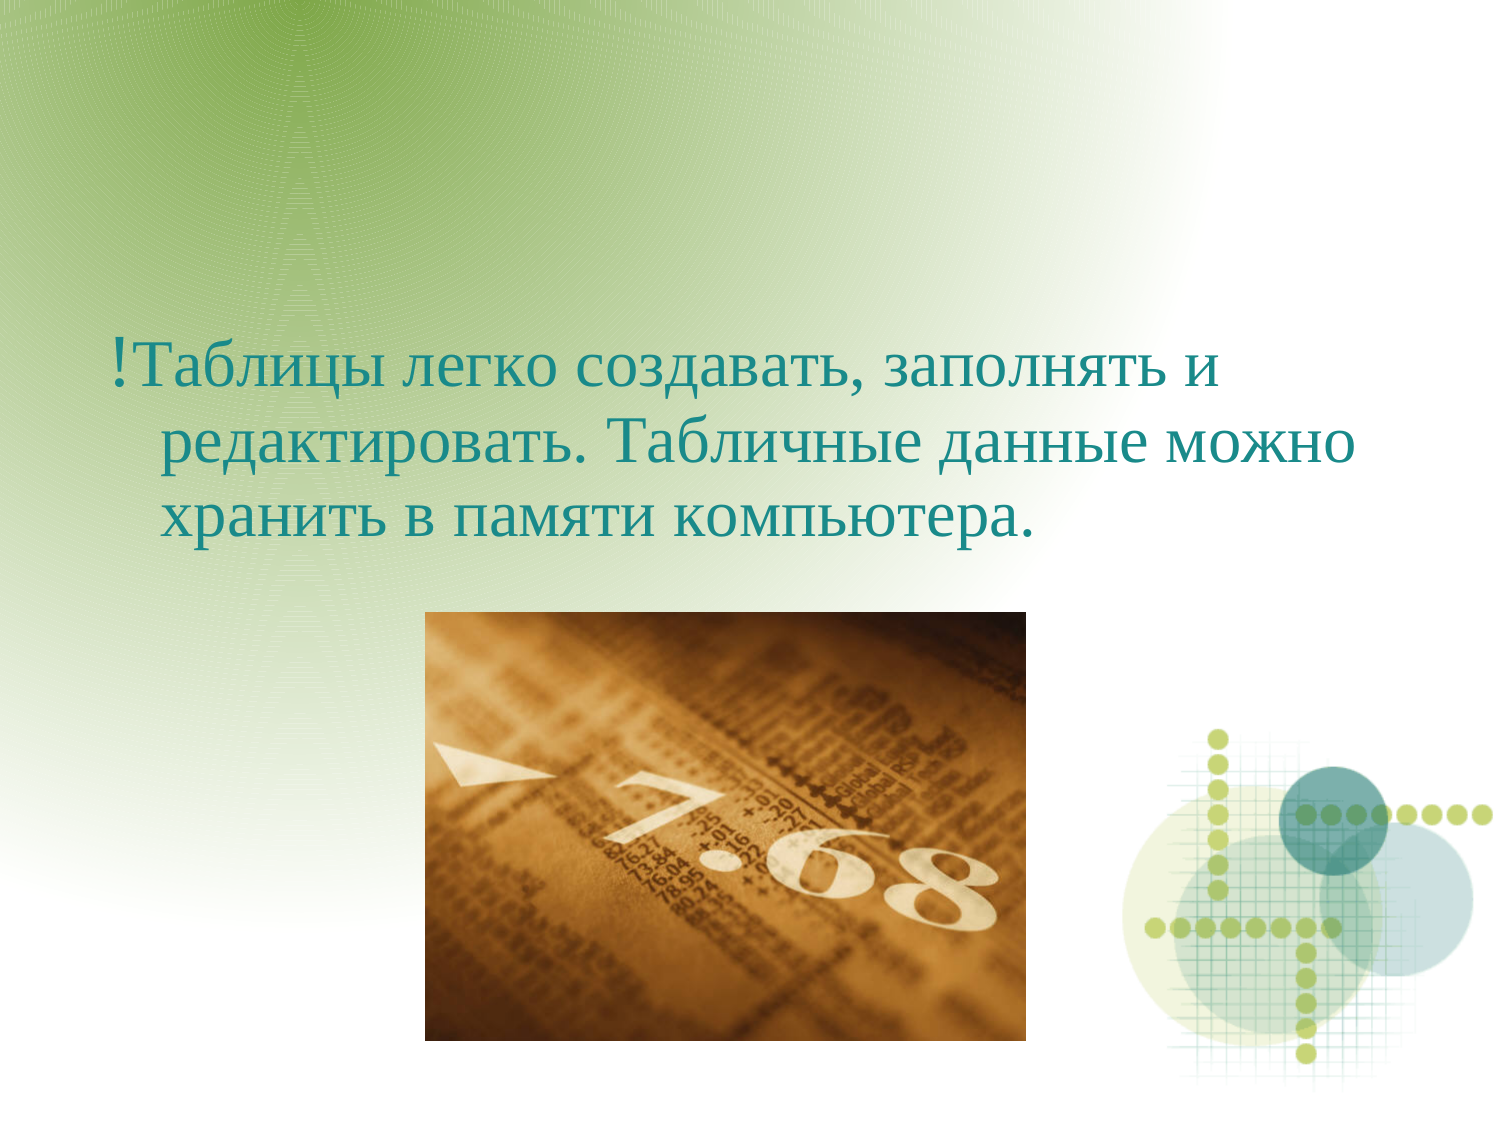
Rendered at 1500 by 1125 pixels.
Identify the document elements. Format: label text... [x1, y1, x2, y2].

list !Таблицы легко создавать, заполнять и редактировать. Табличные данные можно хранить в памяти компьютера. [75, 312, 1426, 988]
title [75, 47, 1426, 276]
picture [1110, 718, 1500, 1098]
picture [425, 612, 1026, 1041]
